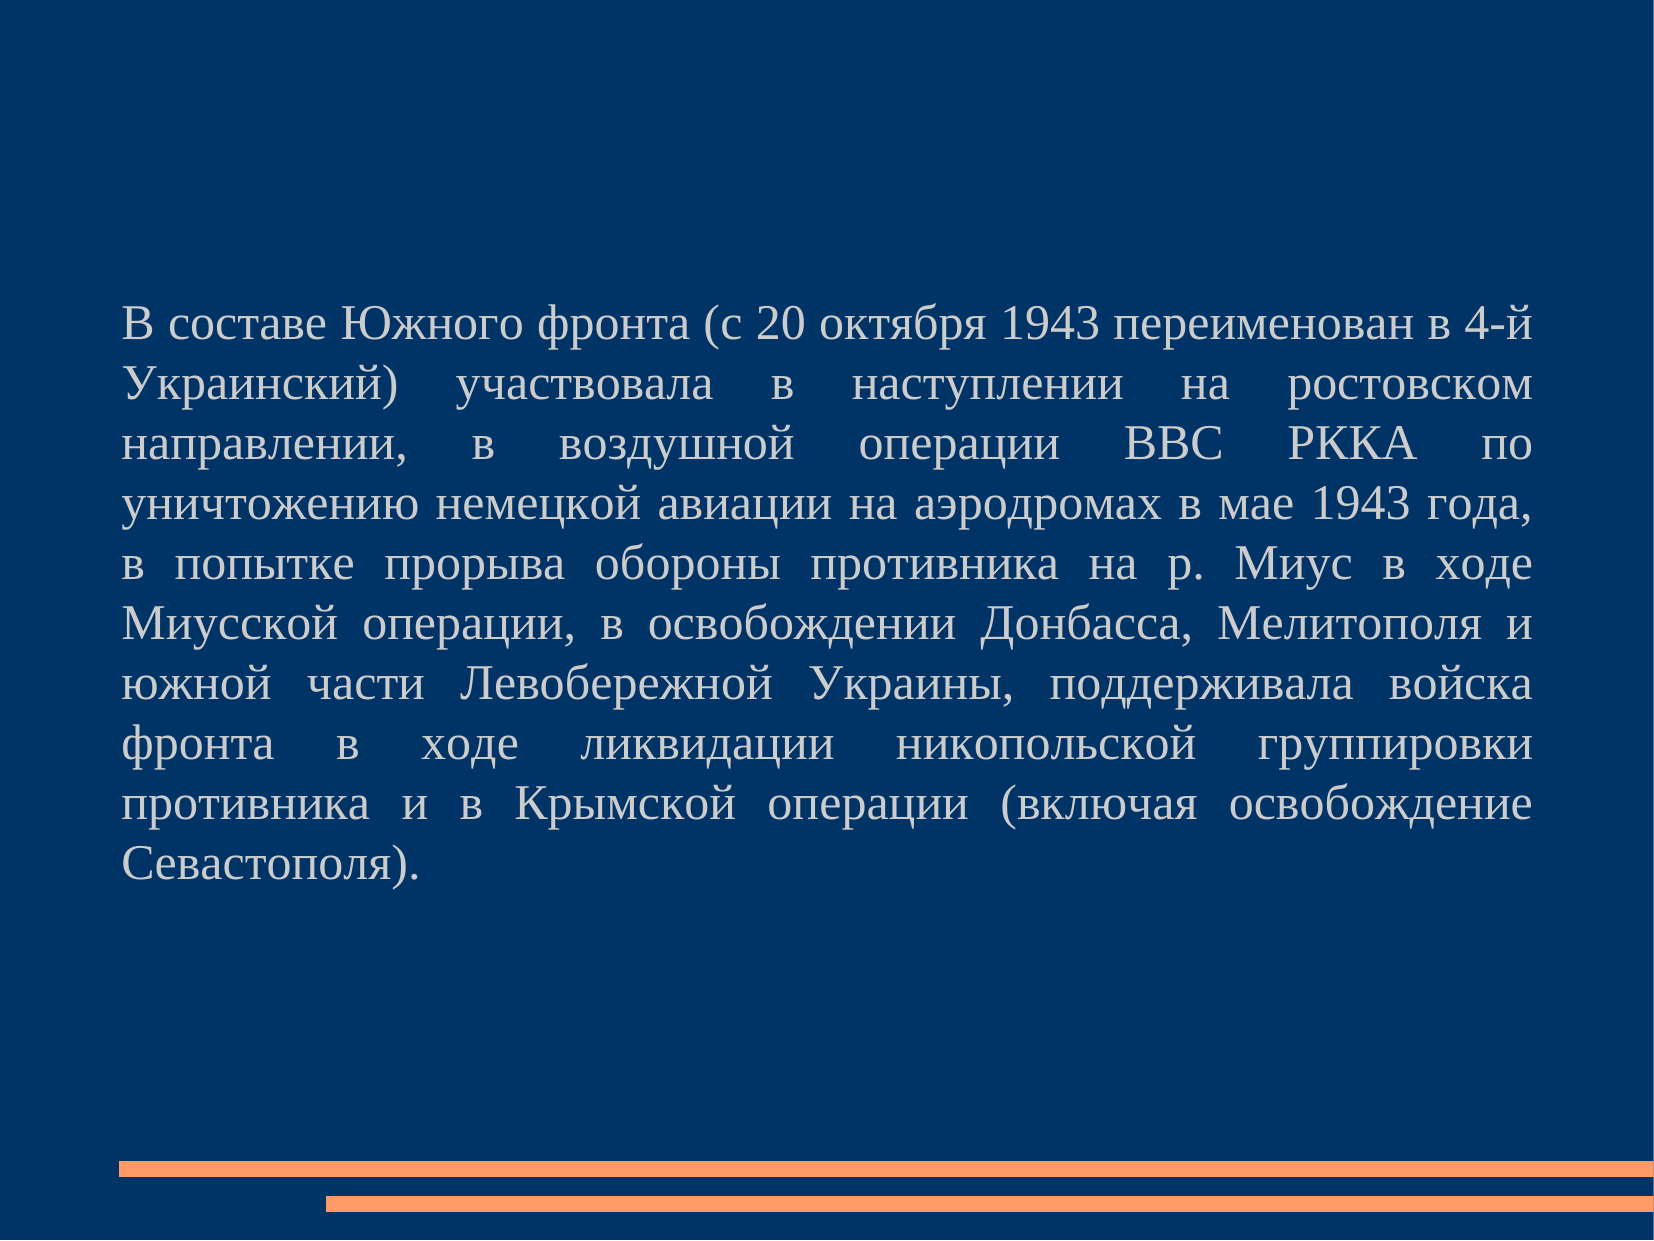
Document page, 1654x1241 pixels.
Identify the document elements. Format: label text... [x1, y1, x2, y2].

subtitle В составе Южного фронта (с 20 октября 1943 переименован в 4-й Украинский) участвовала в наступлении на ростовском направлении, в воздушной операции ВВС РККА по уничтожению немецкой авиации на аэродромах в мае 1943 года, в попытке прорыва обороны противника на р. Миус в ходе Миусской операции, в освобождении Донбасса, Мелитополя и южной части Левобережной Украины, поддерживала войска фронта в ходе ликвидации никопольской группировки противника и в Крымской операции (включая освобождение Севастополя). [121, 46, 1534, 1132]
